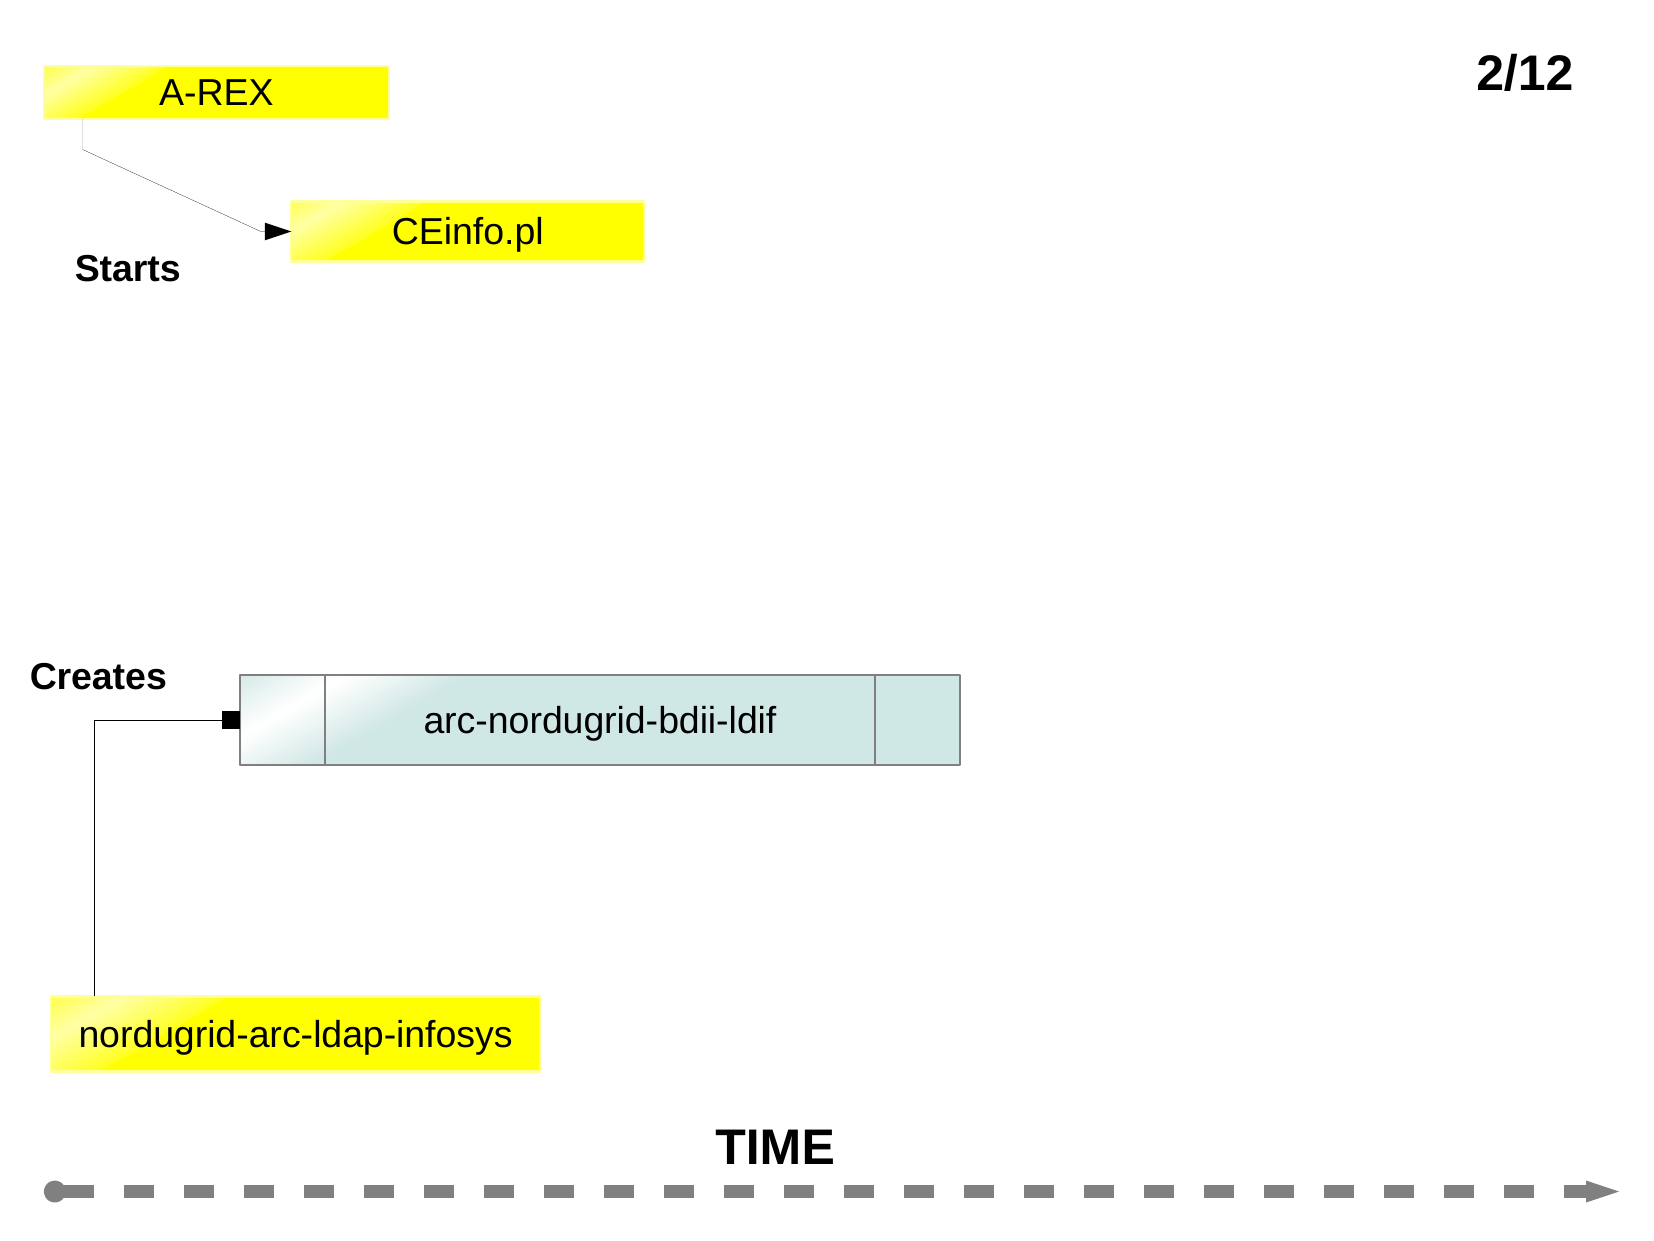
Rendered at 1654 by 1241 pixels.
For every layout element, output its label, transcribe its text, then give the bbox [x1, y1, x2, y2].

text_box Creates [15, 648, 241, 706]
text_box CEinfo.pl [291, 201, 644, 262]
text_box nordugrid-arc-ldap-infosys [51, 996, 540, 1072]
text_box arc-nordugrid-bdii-ldif [240, 675, 960, 766]
text_box Starts [60, 240, 316, 297]
text_box A-REX [43, 66, 389, 119]
